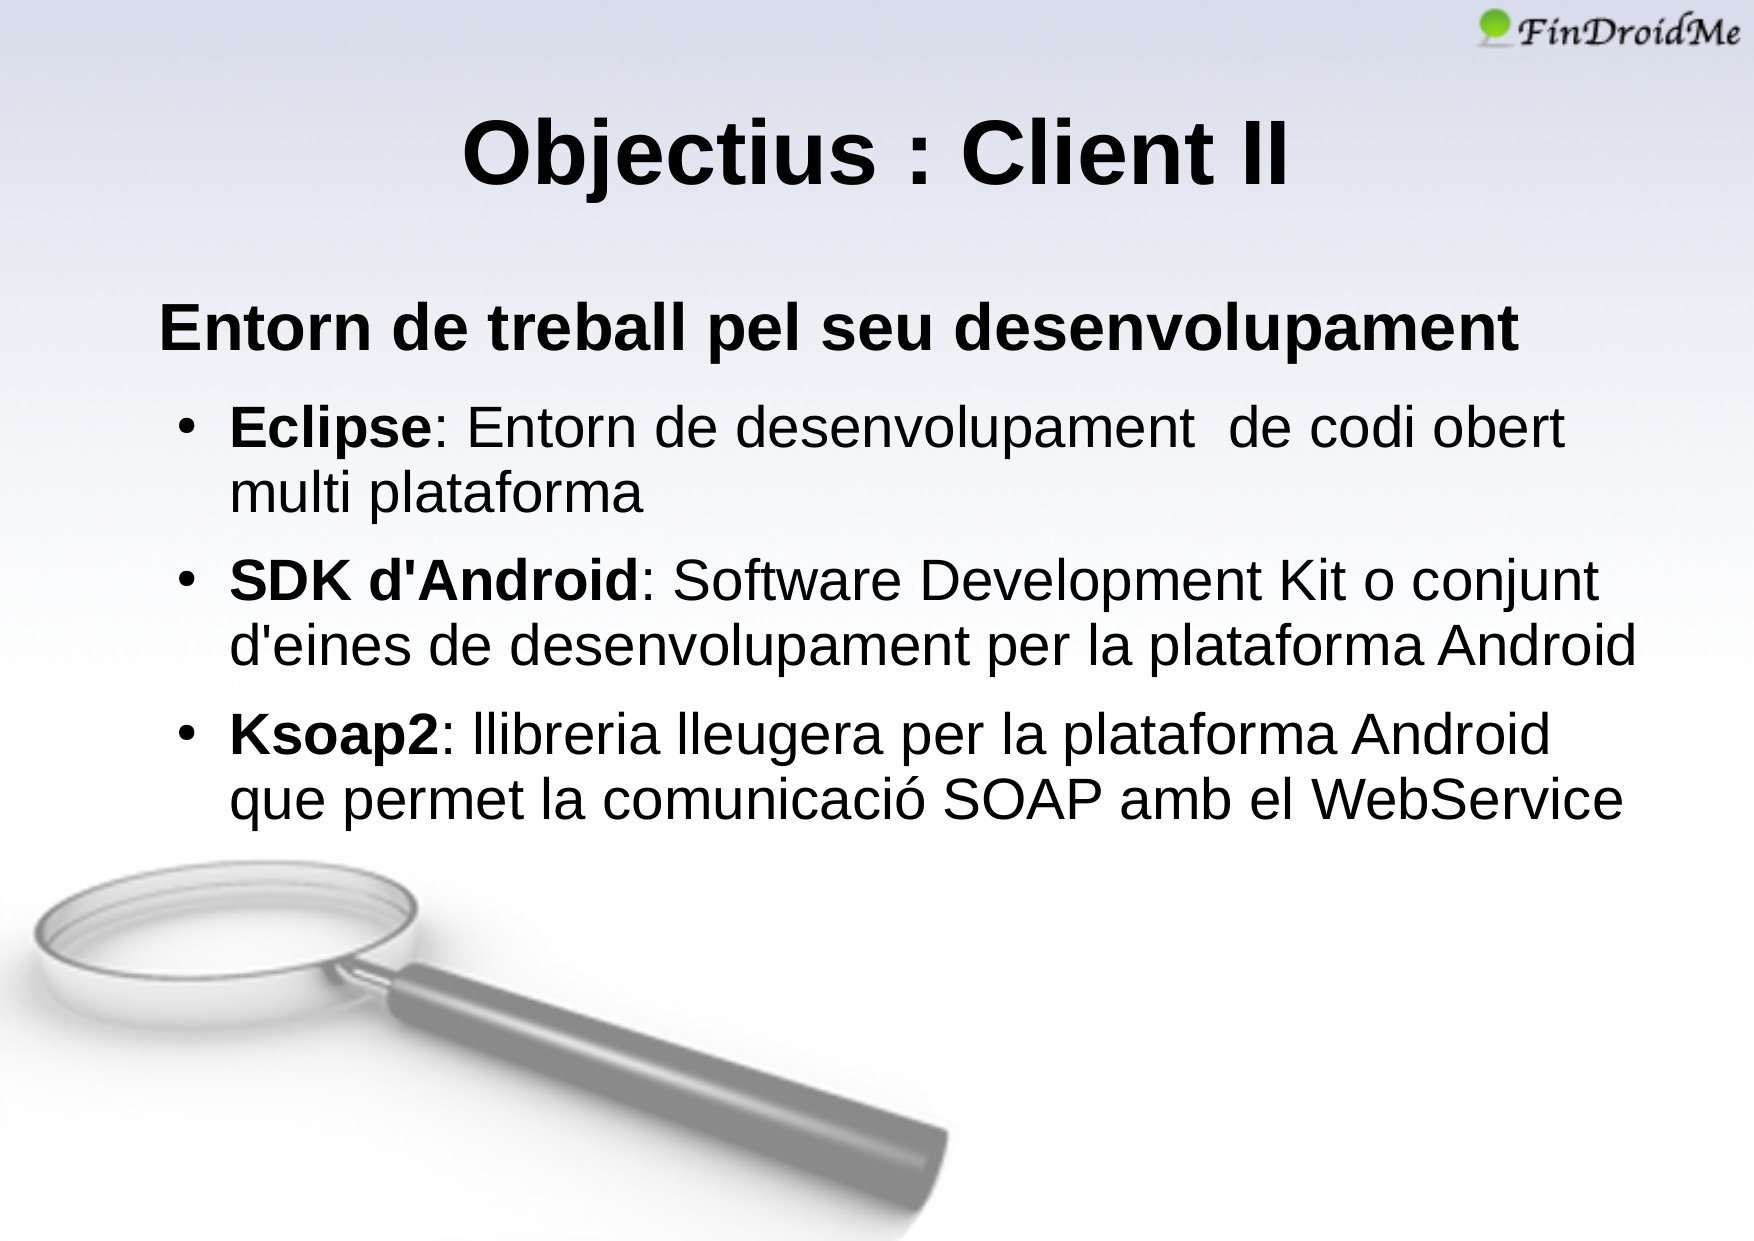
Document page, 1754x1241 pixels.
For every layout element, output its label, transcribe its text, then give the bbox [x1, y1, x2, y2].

list Entorn de treball pel seu desenvolupament Eclipse: Entorn de desenvolupament de codi obert multi plataforma SDK d'Android: Software Development Kit o conjunt d'eines de desenvolupament per la plataforma Android Ksoap2: llibreria lleugera per la plataforma Android que permet la comunicació SOAP amb el WebService [87, 290, 1667, 1109]
picture [0, 0, 1754, 1241]
title Objectius : Client II [87, 49, 1667, 257]
